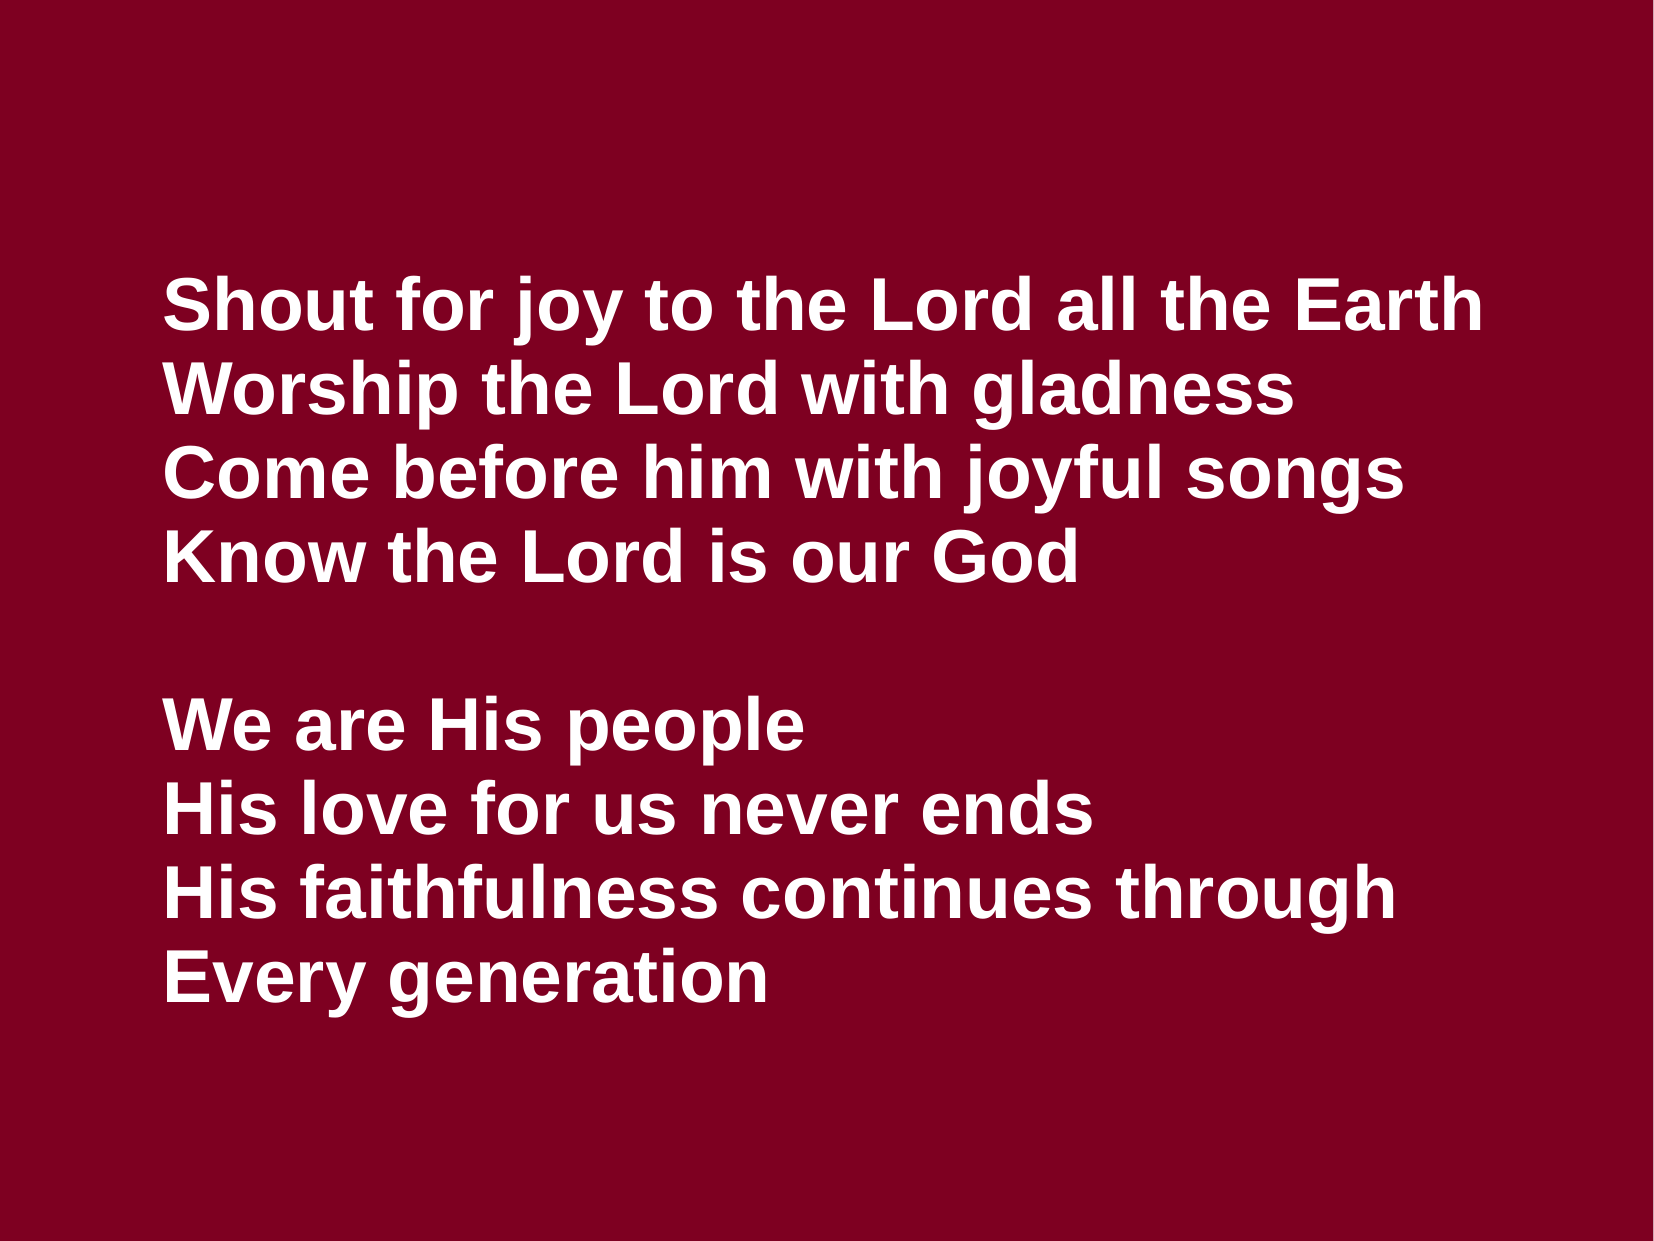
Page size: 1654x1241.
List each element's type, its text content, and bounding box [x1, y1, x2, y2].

text_box [4, 673, 1654, 1241]
text_box Shout for joy to the Lord all the Earth Worship the Lord with gladness Come before him with joyful songs Know the Lord is our God We are His people His love for us never ends His faithfulness continues through Every generation [0, 0, 1654, 1241]
